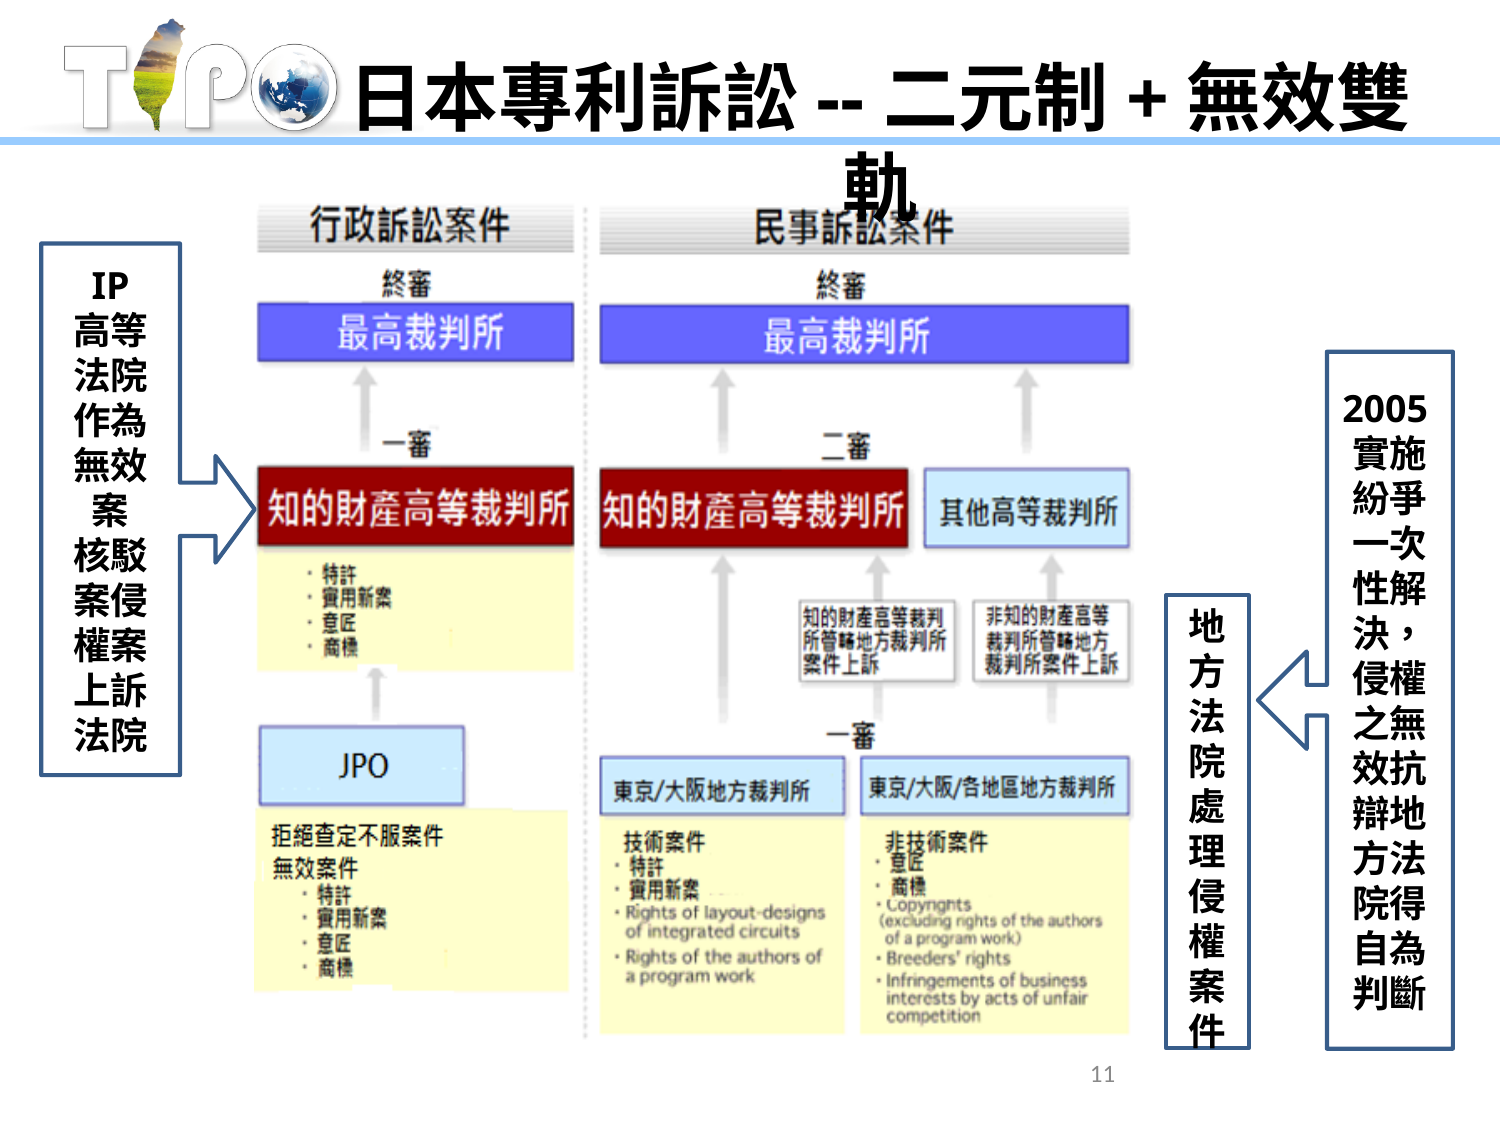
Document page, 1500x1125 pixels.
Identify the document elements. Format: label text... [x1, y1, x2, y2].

picture [254, 194, 1141, 1049]
text_box 2005實施紛爭一次性解決， 侵權之無效抗辯地方法院得自為判斷 [1257, 351, 1453, 1049]
text_box 地方法院處理侵權案件 [1166, 595, 1249, 1042]
text_box IP 高等 法院 作為 無效案 核駁案侵權案 上訴 法院 [41, 243, 255, 776]
title 日本專利訴訟--二元制+無效雙軌 [307, 42, 1453, 231]
text_box 10 [1074, 1042, 1426, 1103]
